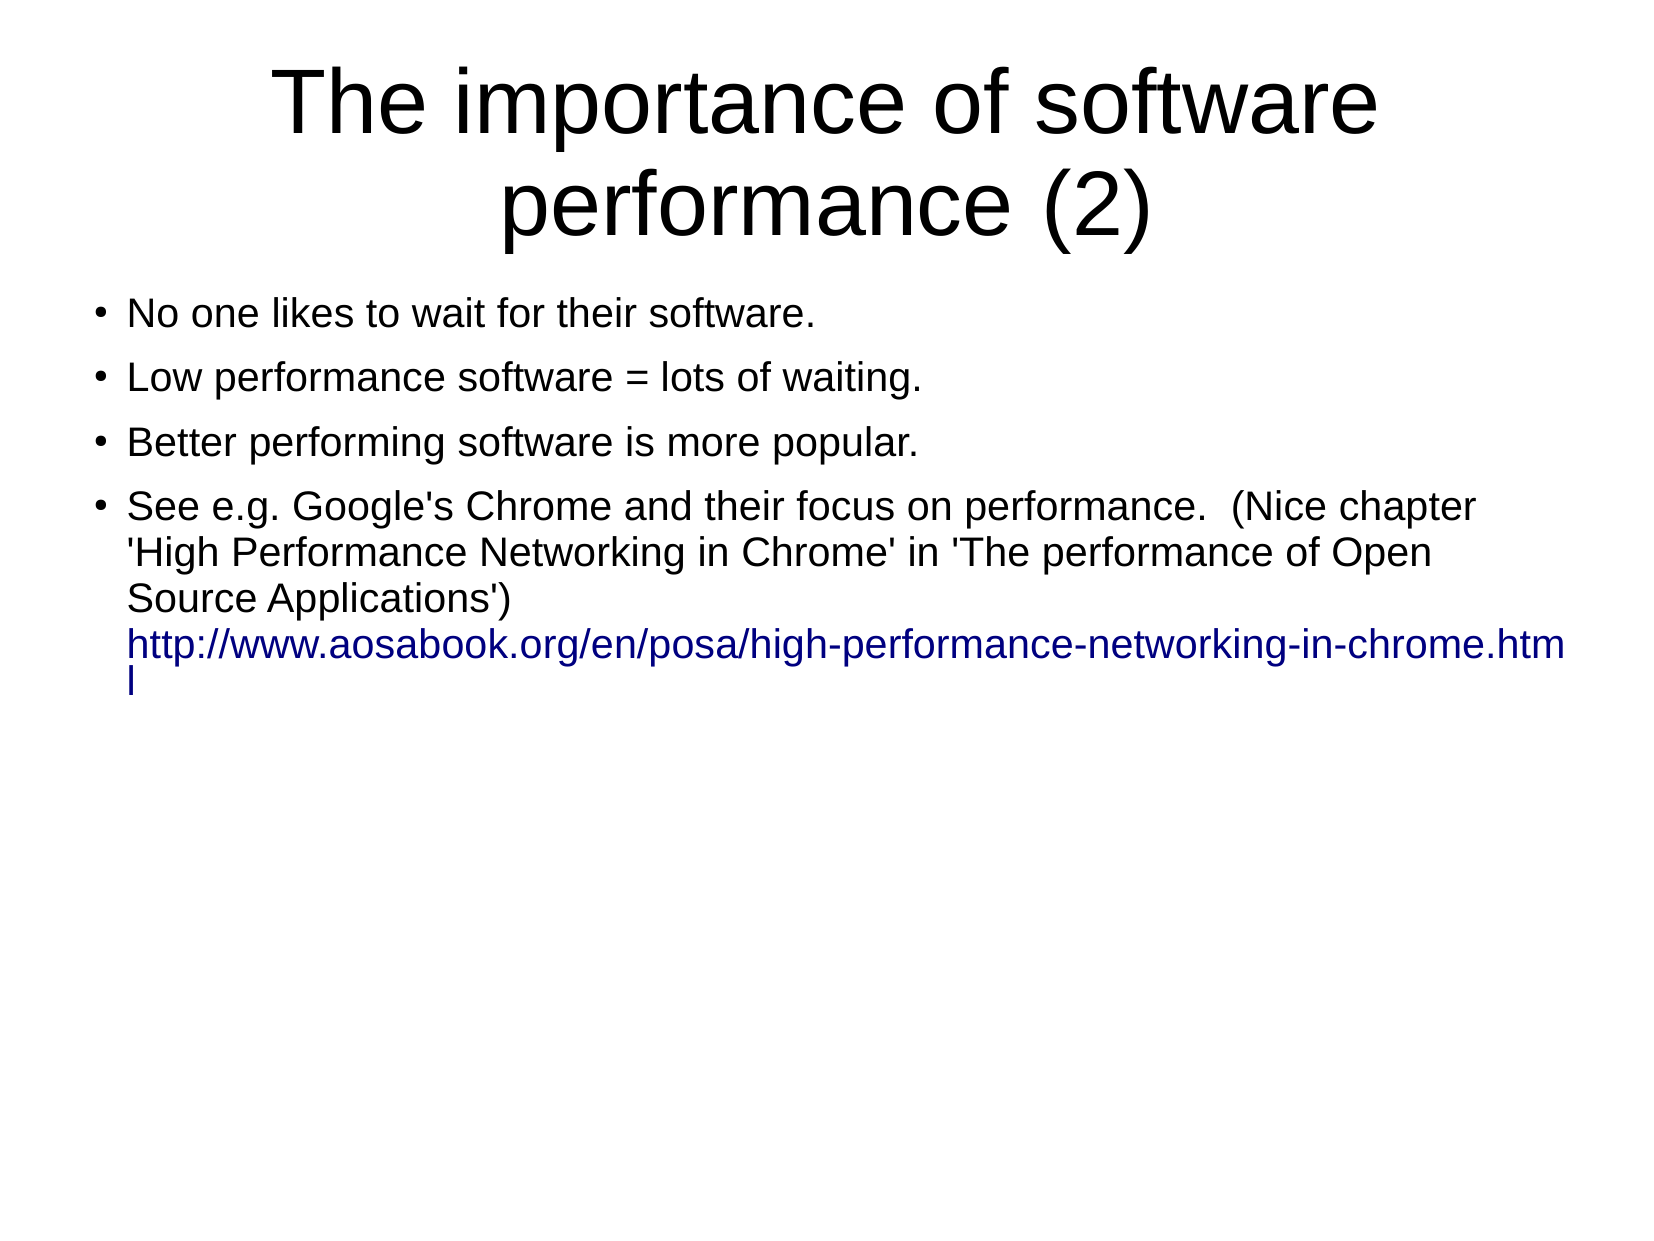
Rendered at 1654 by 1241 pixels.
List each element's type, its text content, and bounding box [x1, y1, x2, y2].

title The importance of software performance (2) [82, 49, 1571, 257]
list No one likes to wait for their software. Low performance software = lots of waiting. Better performing software is more popular. See e.g. Google's Chrome and their focus on performance. (Nice chapter 'High Performance Networking in Chrome' in 'The performance of Open Source Applications') http://www.aosabook.org/en/posa/high-performance-networking-in-chrome.html [82, 290, 1571, 674]
